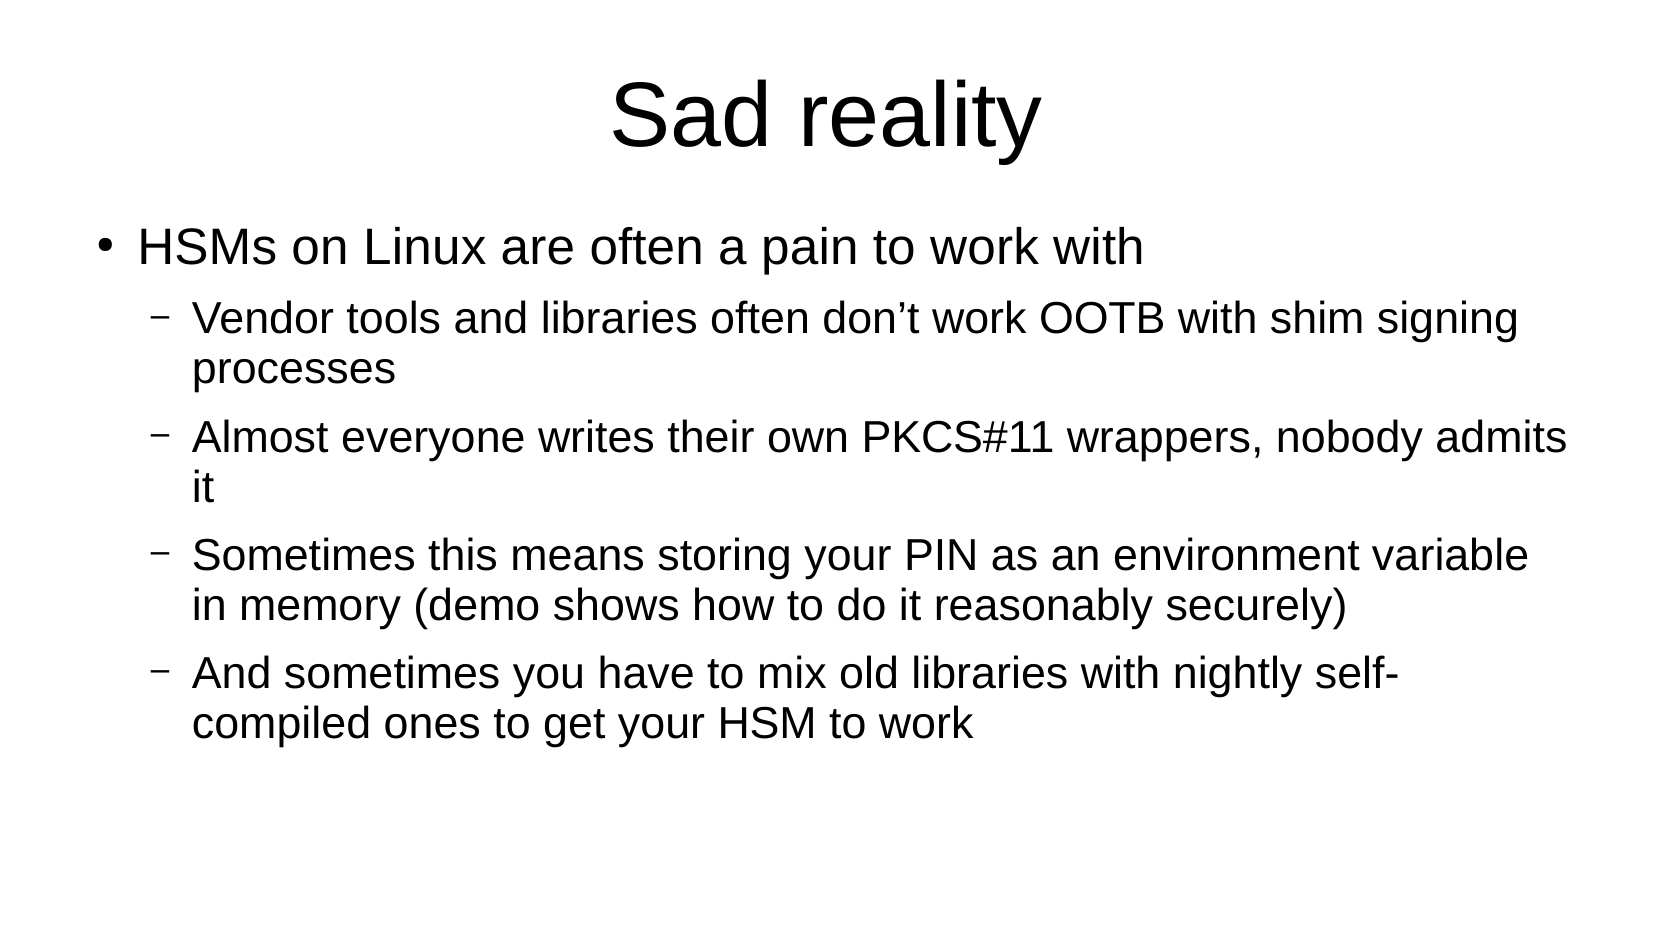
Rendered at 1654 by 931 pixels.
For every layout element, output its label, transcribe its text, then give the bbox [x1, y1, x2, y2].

title Sad reality [82, 37, 1571, 193]
list HSMs on Linux are often a pain to work with Vendor tools and libraries often don’t work OOTB with shim signing processes Almost everyone writes their own PKCS#11 wrappers, nobody admits it Sometimes this means storing your PIN as an environment variable in memory (demo shows how to do it reasonably securely) And sometimes you have to mix old libraries with nightly self-compiled ones to get your HSM to work [82, 217, 1571, 758]
